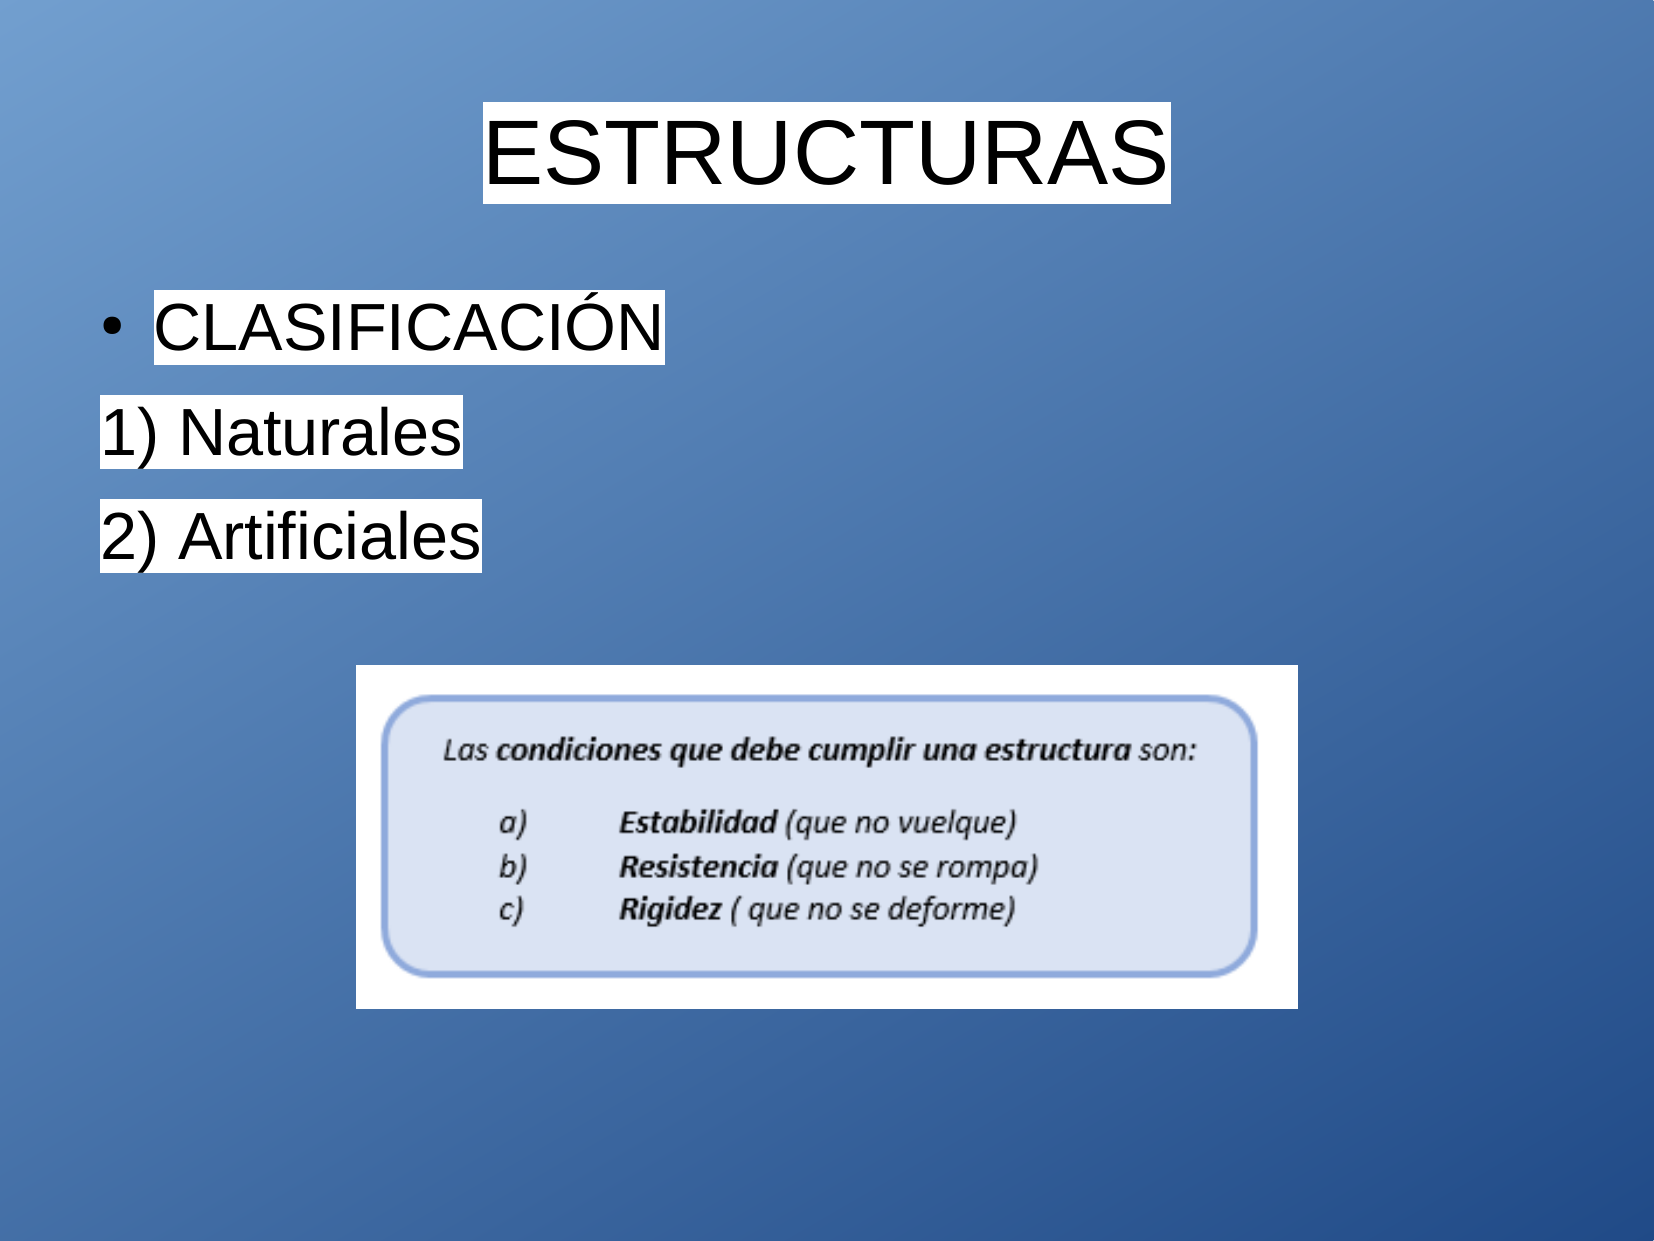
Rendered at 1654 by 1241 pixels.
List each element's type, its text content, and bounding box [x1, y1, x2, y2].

picture [356, 665, 1298, 1009]
title ESTRUCTURAS [82, 49, 1571, 257]
list CLASIFICACIÓN Naturales Artificiales [82, 290, 1571, 634]
